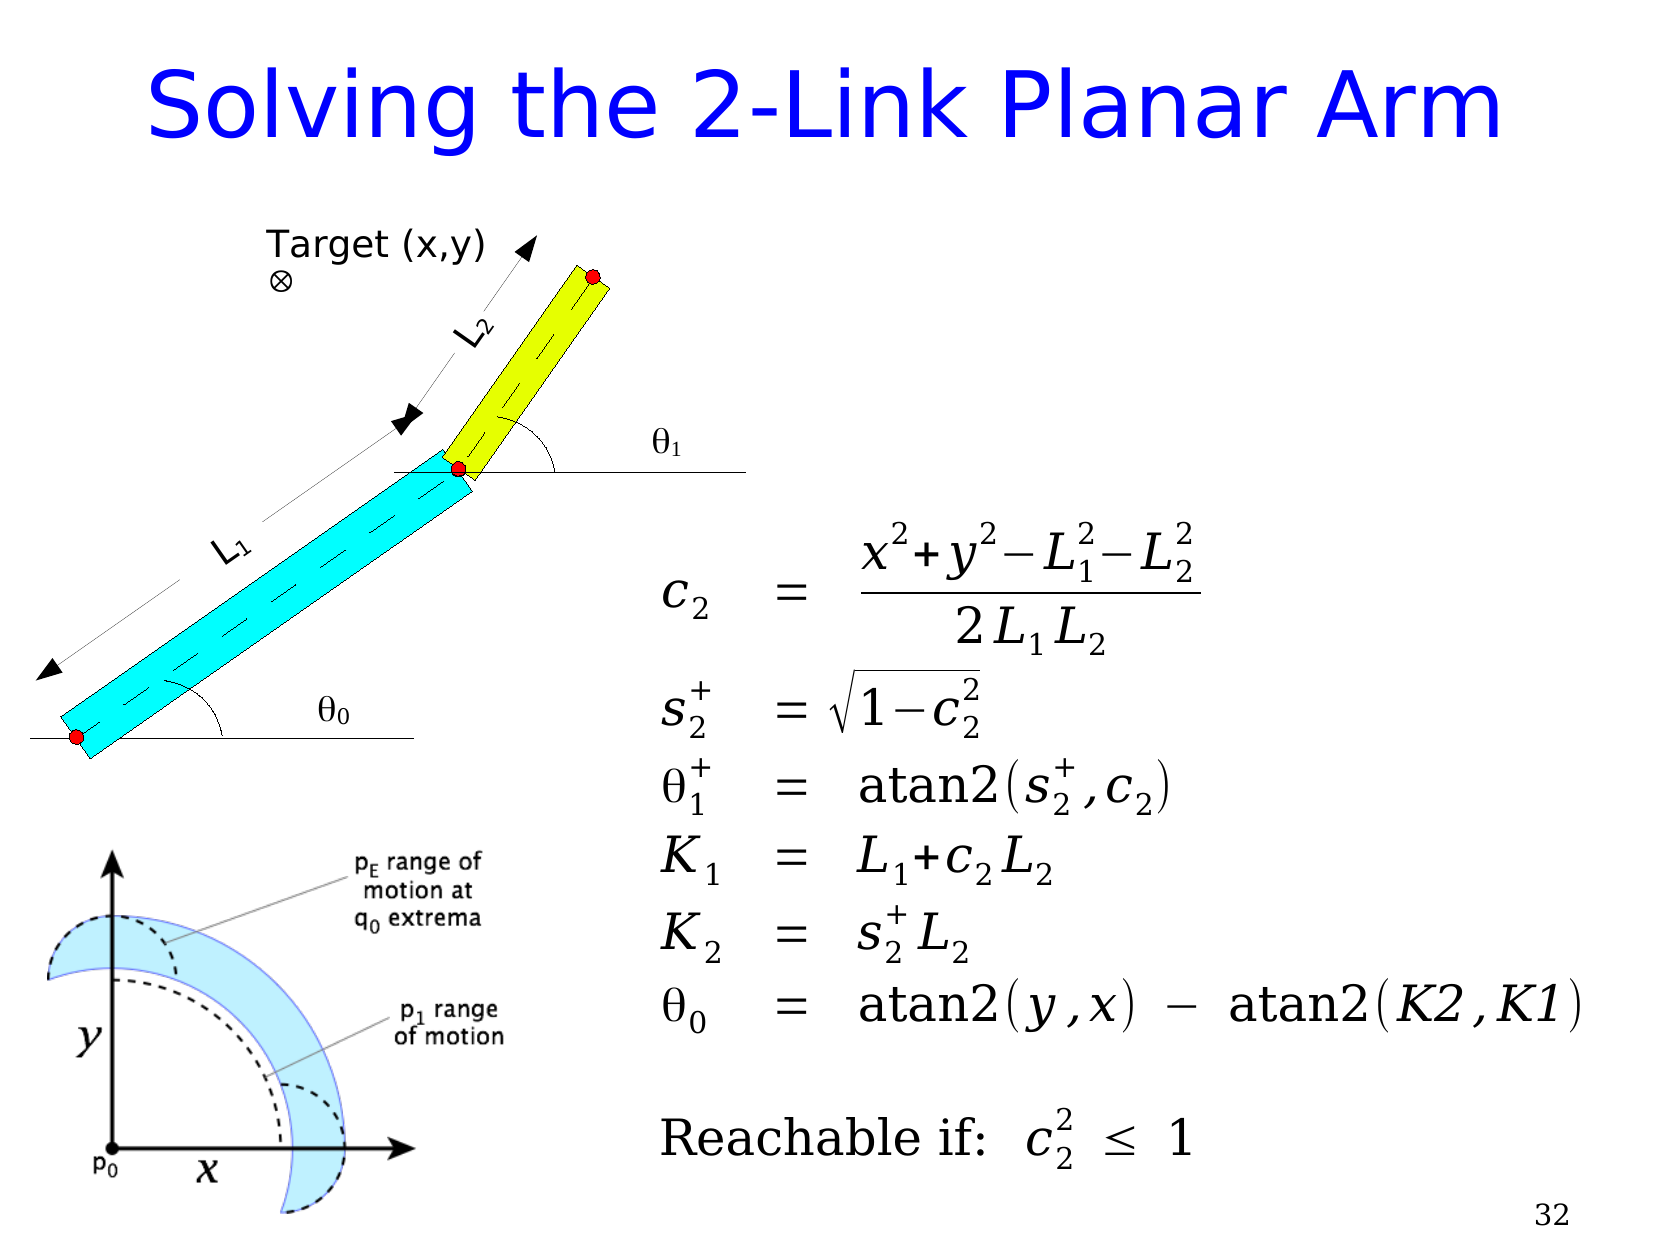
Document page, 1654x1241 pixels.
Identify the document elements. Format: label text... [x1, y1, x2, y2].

text_box Target (x,y)  [251, 215, 635, 308]
text_box [60, 473, 481, 759]
picture [47, 845, 506, 1214]
text_box L1 [186, 495, 294, 600]
title Solving the 2-Link Planar Arm [82, 2, 1571, 210]
text_box L2 [430, 273, 535, 380]
text_box [410, 265, 610, 472]
chart [652, 512, 1590, 1176]
